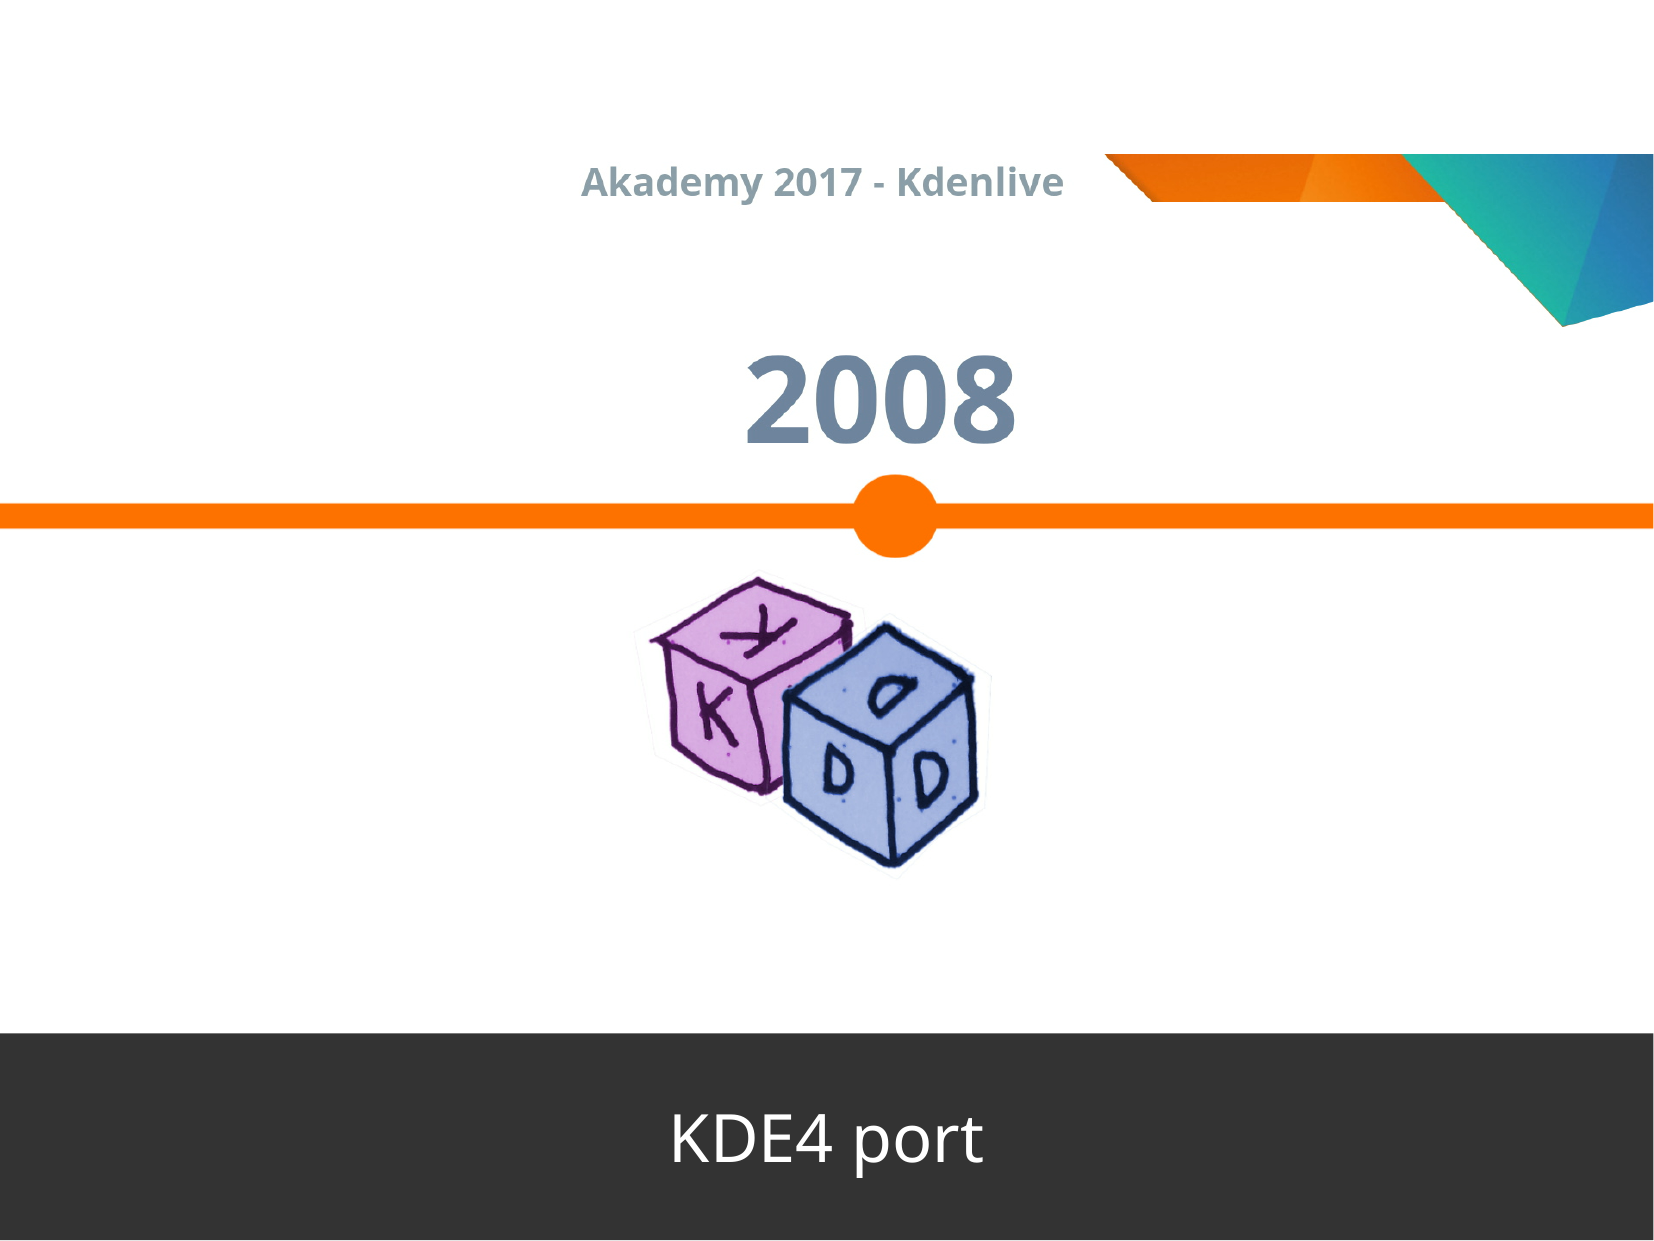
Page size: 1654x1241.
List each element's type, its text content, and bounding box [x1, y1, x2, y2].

title KDE4 port [0, 1033, 1654, 1241]
picture [0, 154, 1654, 1033]
